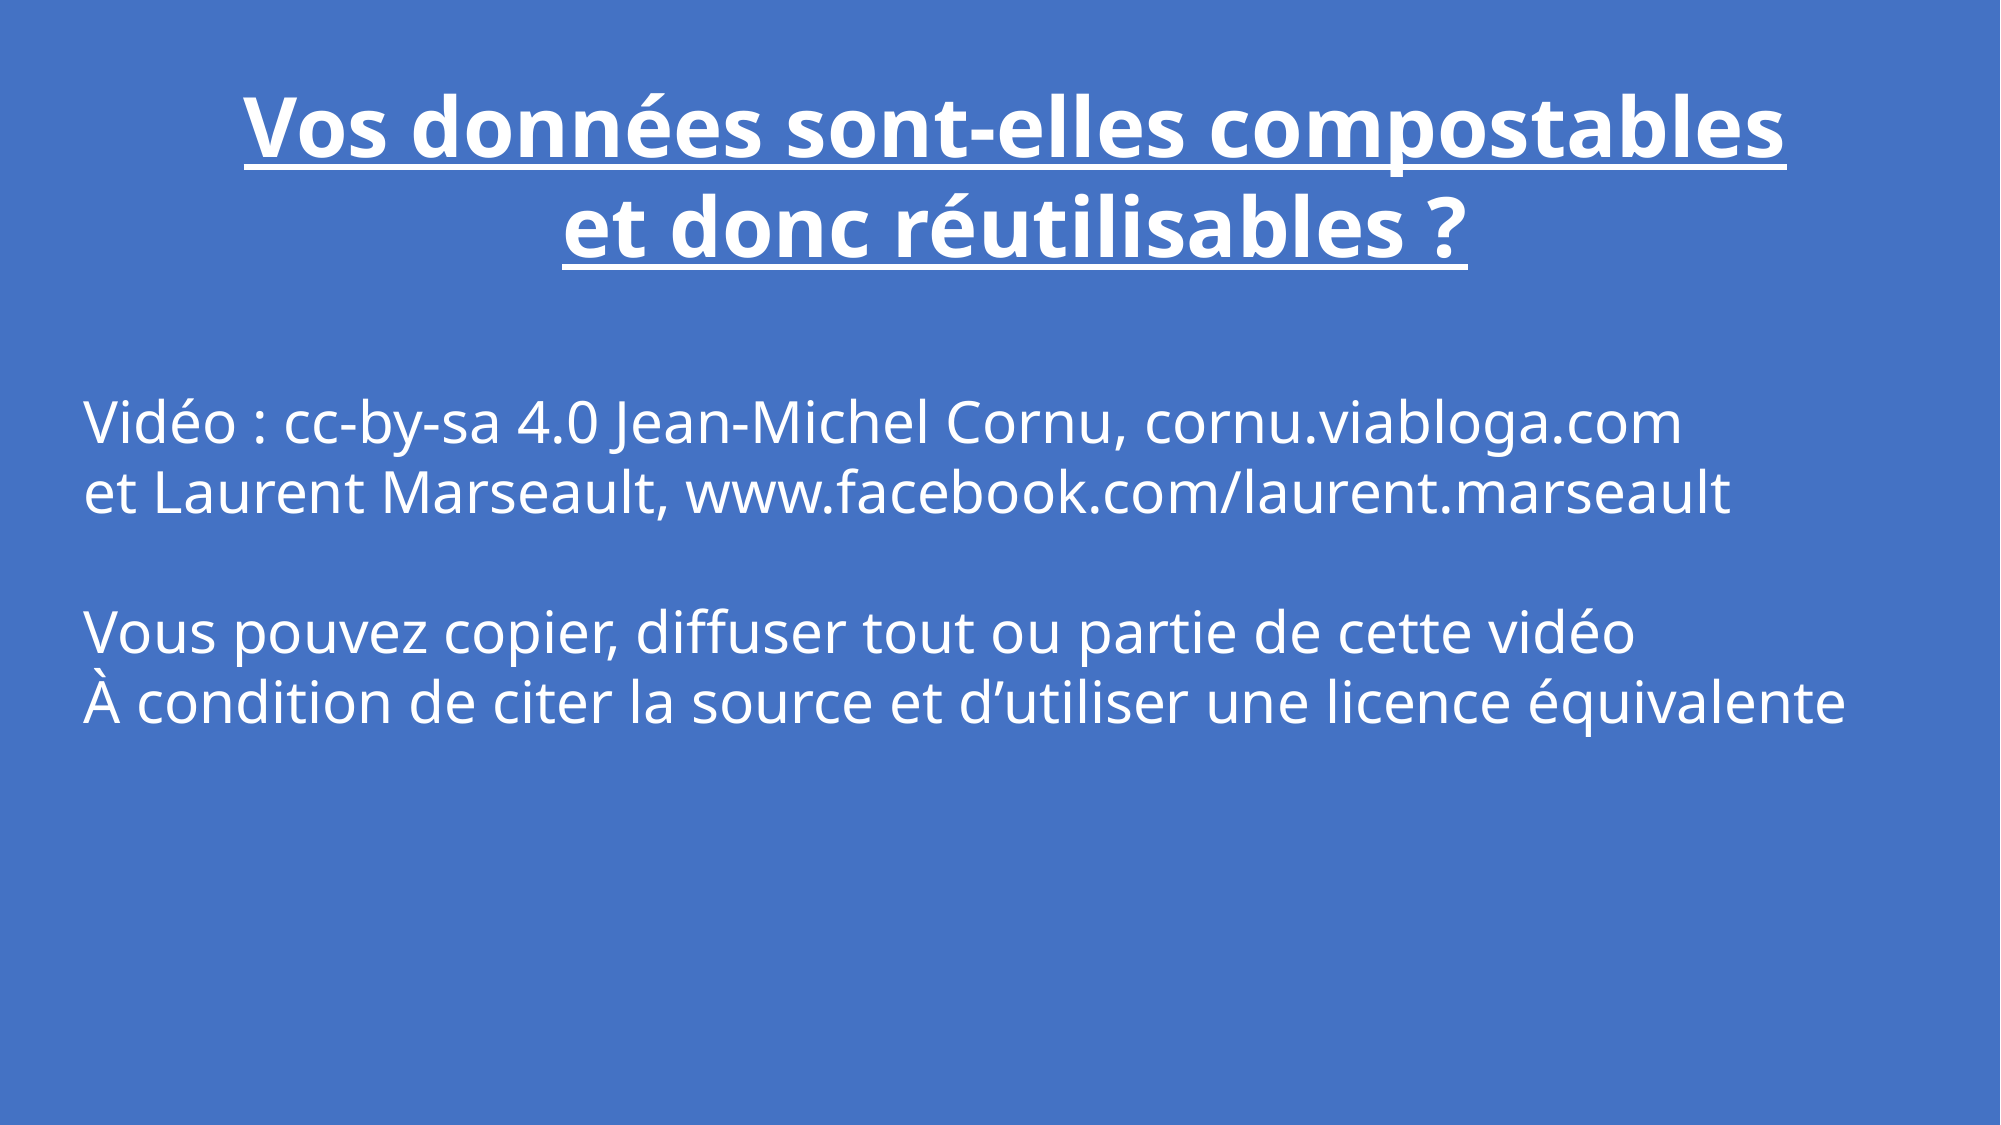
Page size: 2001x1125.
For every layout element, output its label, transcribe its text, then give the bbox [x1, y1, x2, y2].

text_box Vos données sont-elles compostables et donc réutilisables ? [25, 67, 2000, 282]
text_box Vidéo : cc-by-sa 4.0 Jean-Michel Cornu, cornu.viabloga.com et Laurent Marseault, www.facebook.com/laurent.marseault Vous pouvez copier, diffuser tout ou partie de cette vidéo À condition de citer la source et d’utiliser une licence équivalente [69, 377, 1962, 817]
